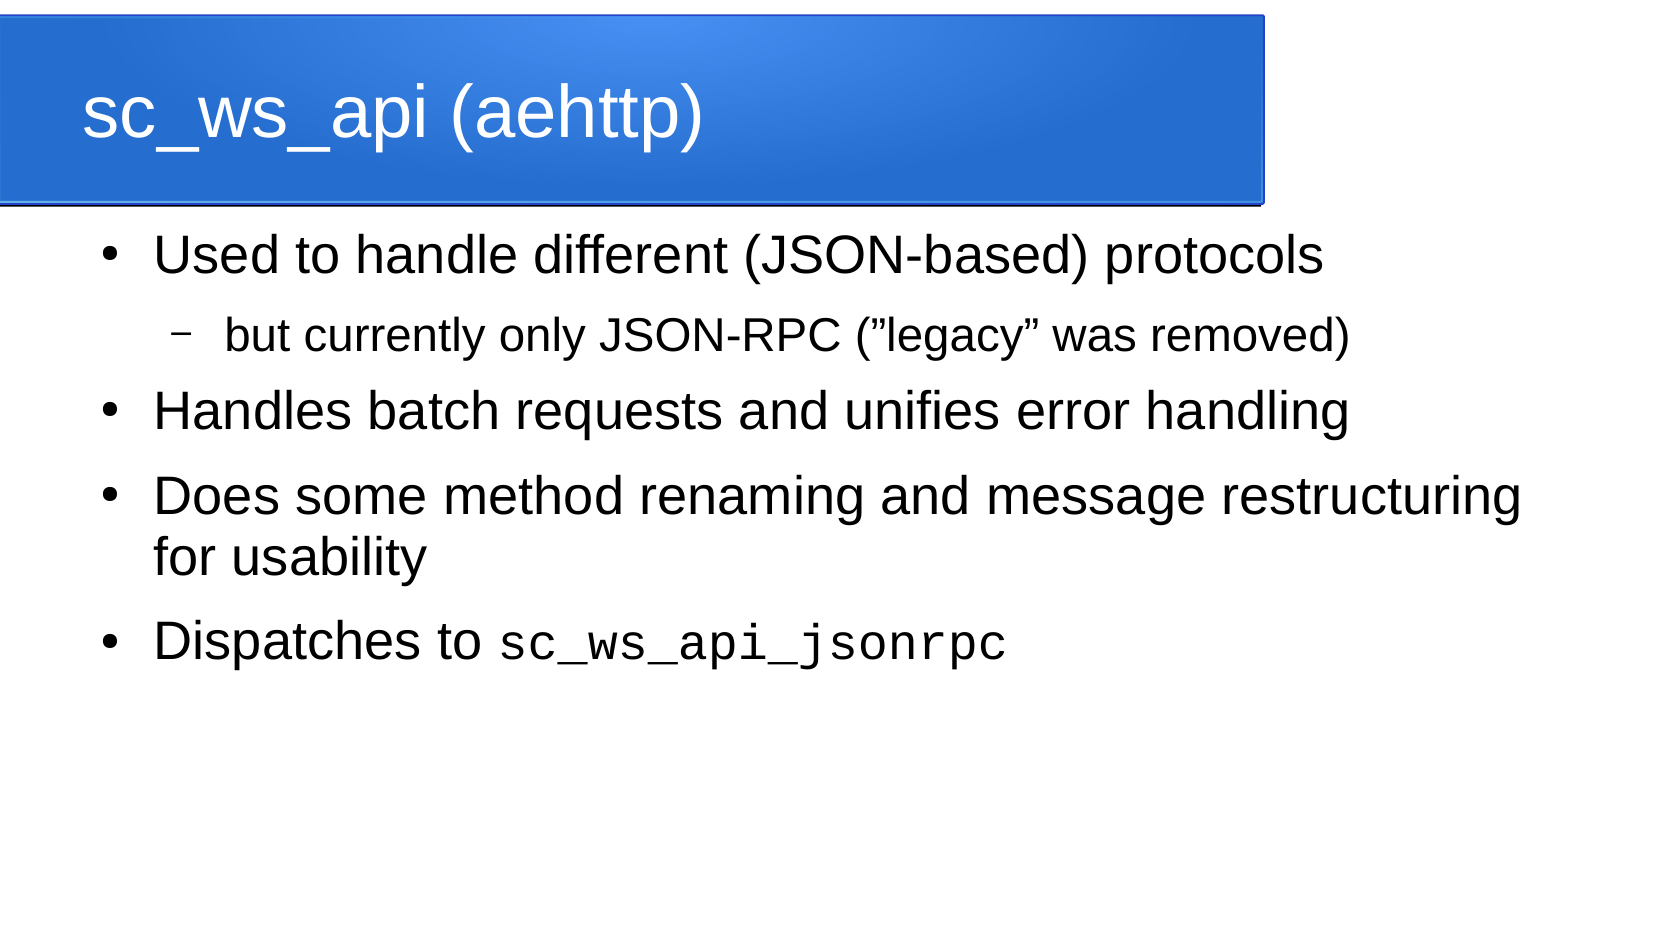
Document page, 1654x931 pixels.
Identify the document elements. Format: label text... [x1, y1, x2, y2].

title sc_ws_api (aehttp) [82, 35, 1235, 189]
list Used to handle different (JSON-based) protocols but currently only JSON-RPC (”legacy” was removed) Handles batch requests and unifies error handling Does some method renaming and message restructuring for usability Dispatches to sc_ws_api_jsonrpc [82, 224, 1571, 764]
